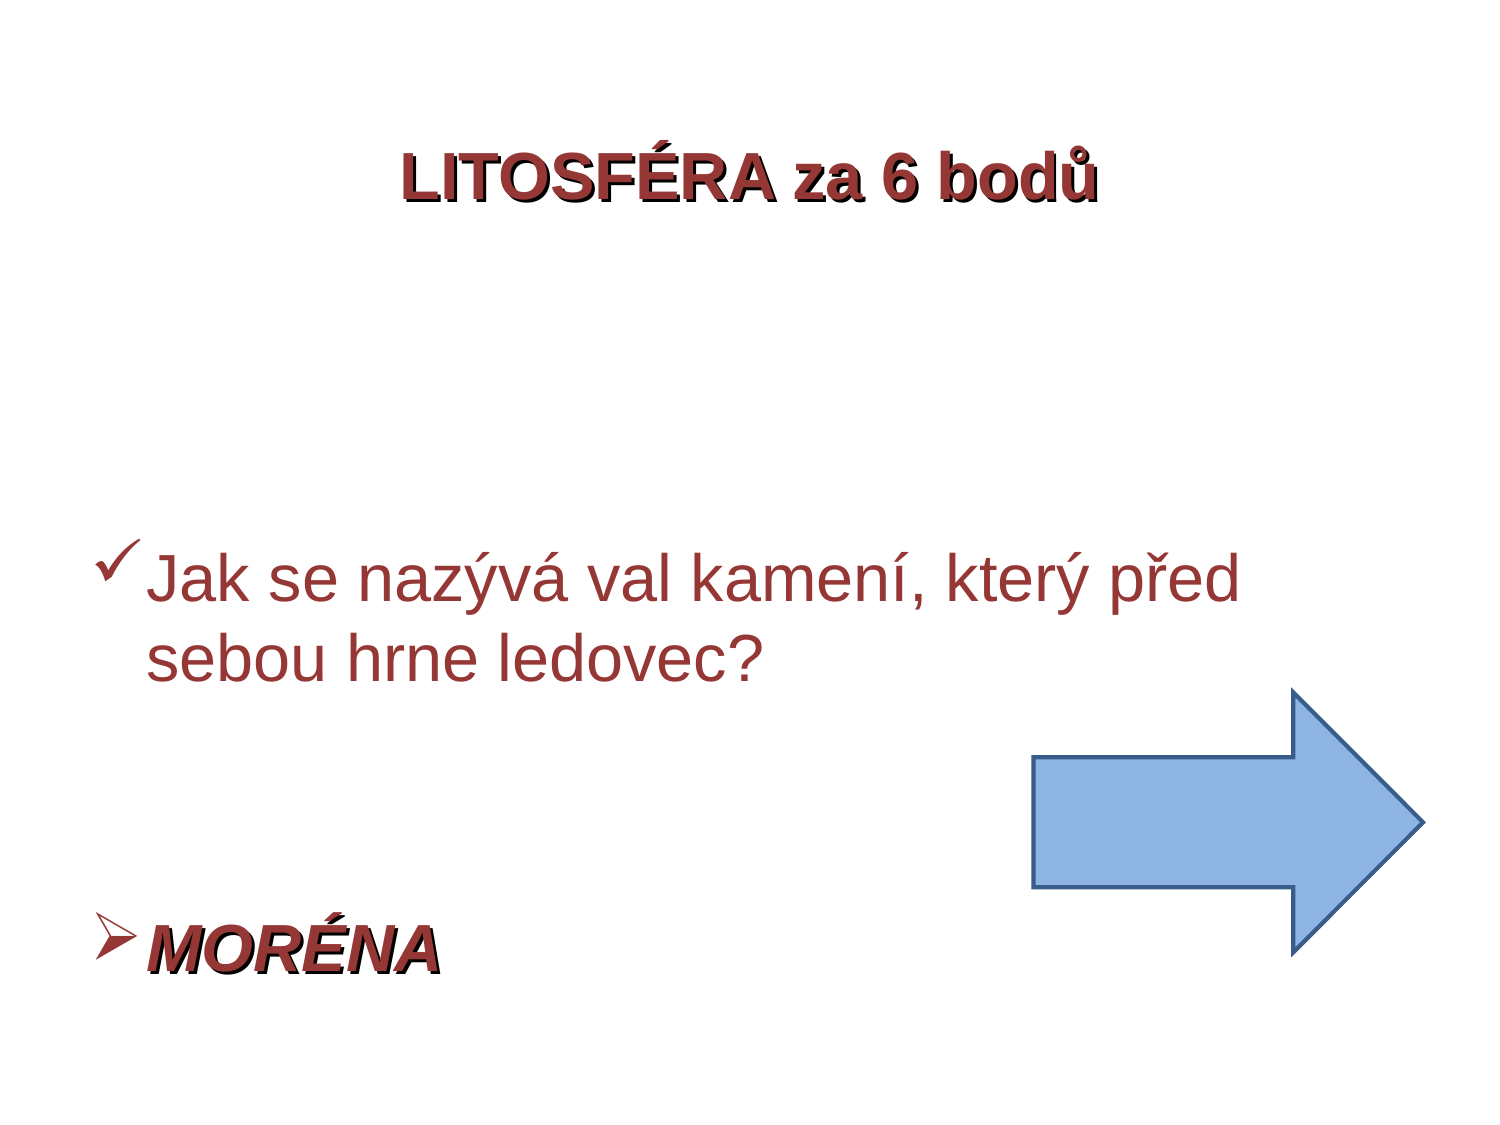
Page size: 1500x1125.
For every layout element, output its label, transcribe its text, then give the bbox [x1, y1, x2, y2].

list Jak se nazývá val kamení, který před sebou hrne ledovec? MORÉNA [75, 527, 1426, 1079]
title LITOSFÉRA za 6 bodů [75, 113, 1426, 233]
text_box [1033, 692, 1424, 953]
